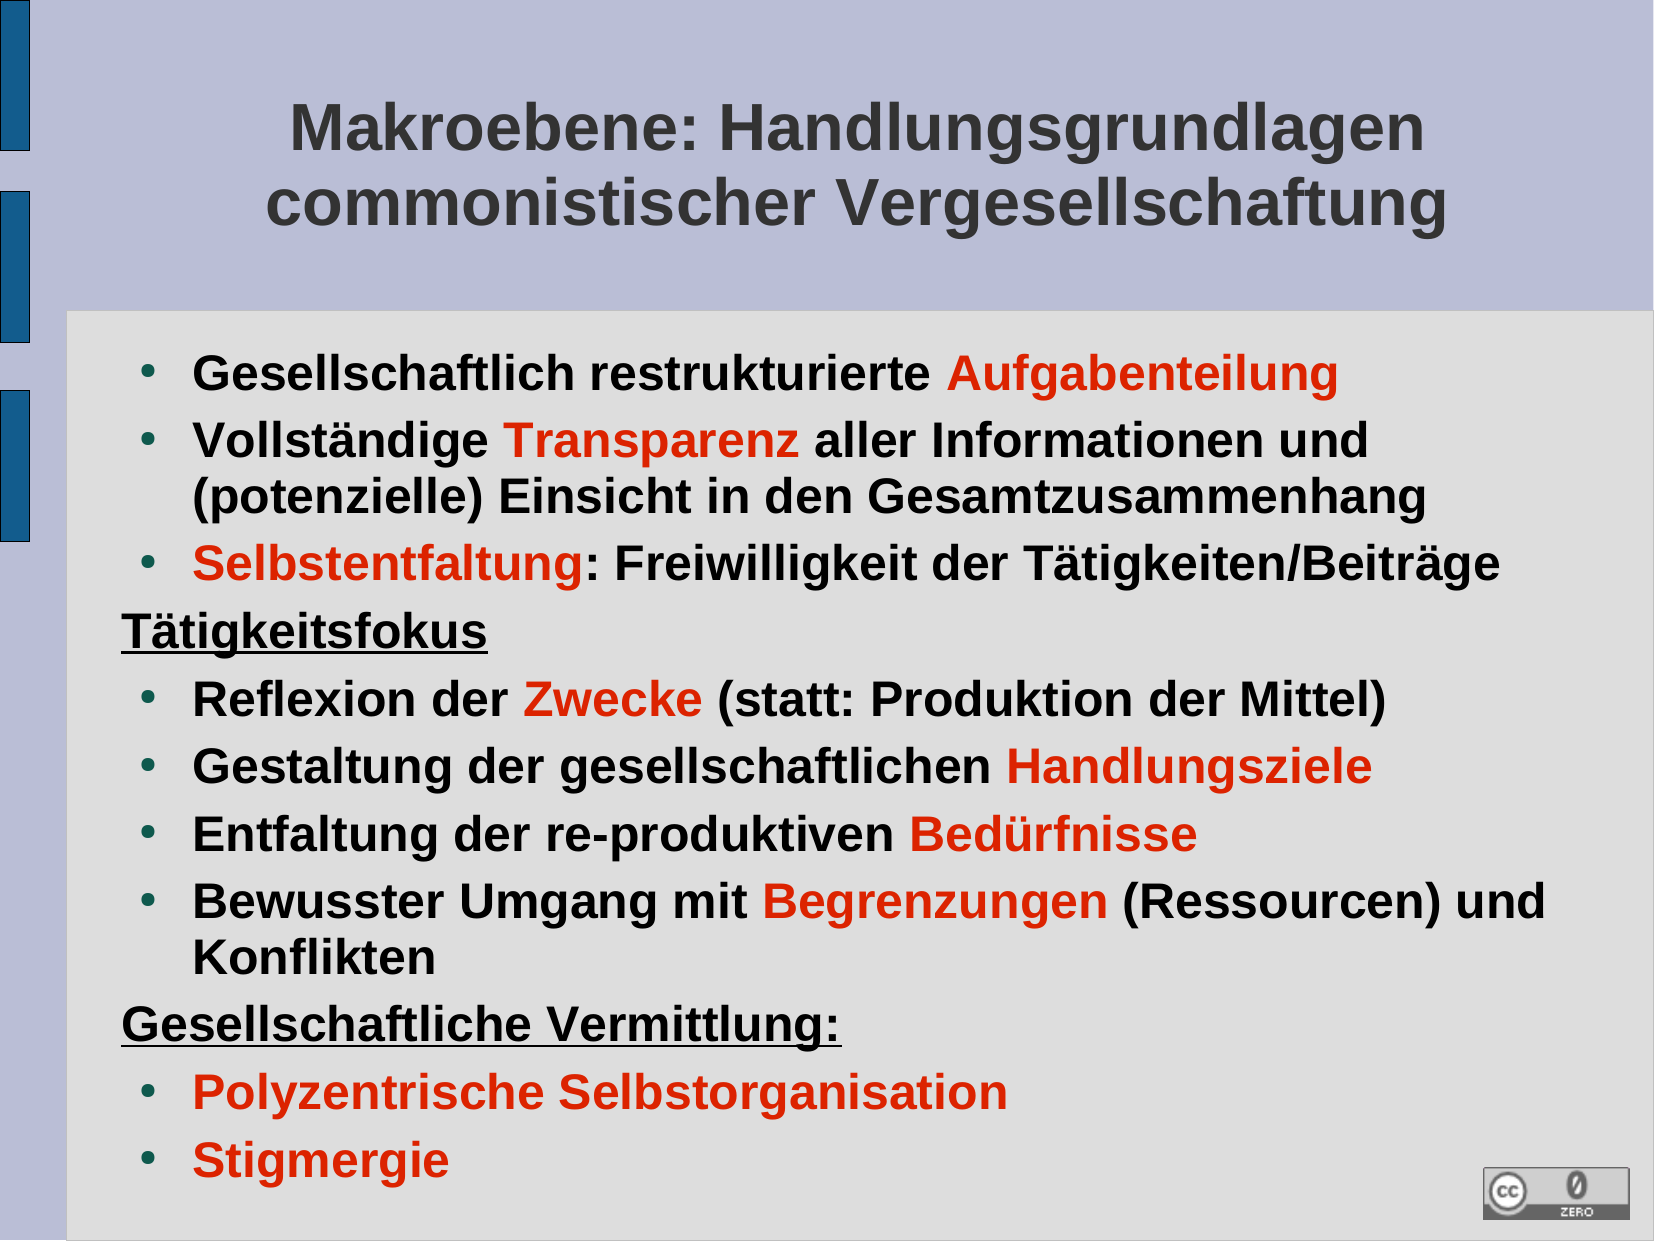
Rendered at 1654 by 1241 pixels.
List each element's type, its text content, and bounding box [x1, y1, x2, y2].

picture [1483, 1167, 1630, 1220]
list Gesellschaftlich restrukturierte Aufgabenteilung Vollständige Transparenz aller Informationen und (potenzielle) Einsicht in den Gesamtzusammenhang Selbstentfaltung: Freiwilligkeit der Tätigkeiten/Beiträge Tätigkeitsfokus Reflexion der Zwecke (statt: Produktion der Mittel) Gestaltung der gesellschaftlichen Handlungsziele Entfaltung der re-produktiven Bedürfnisse Bewusster Umgang mit Begrenzungen (Ressourcen) und Konflikten Gesellschaftliche Vermittlung: Polyzentrische Selbstorganisation Stigmergie [121, 344, 1595, 1188]
title Makroebene: Handlungsgrundlagen commonistischer Vergesellschaftung [121, 61, 1595, 269]
